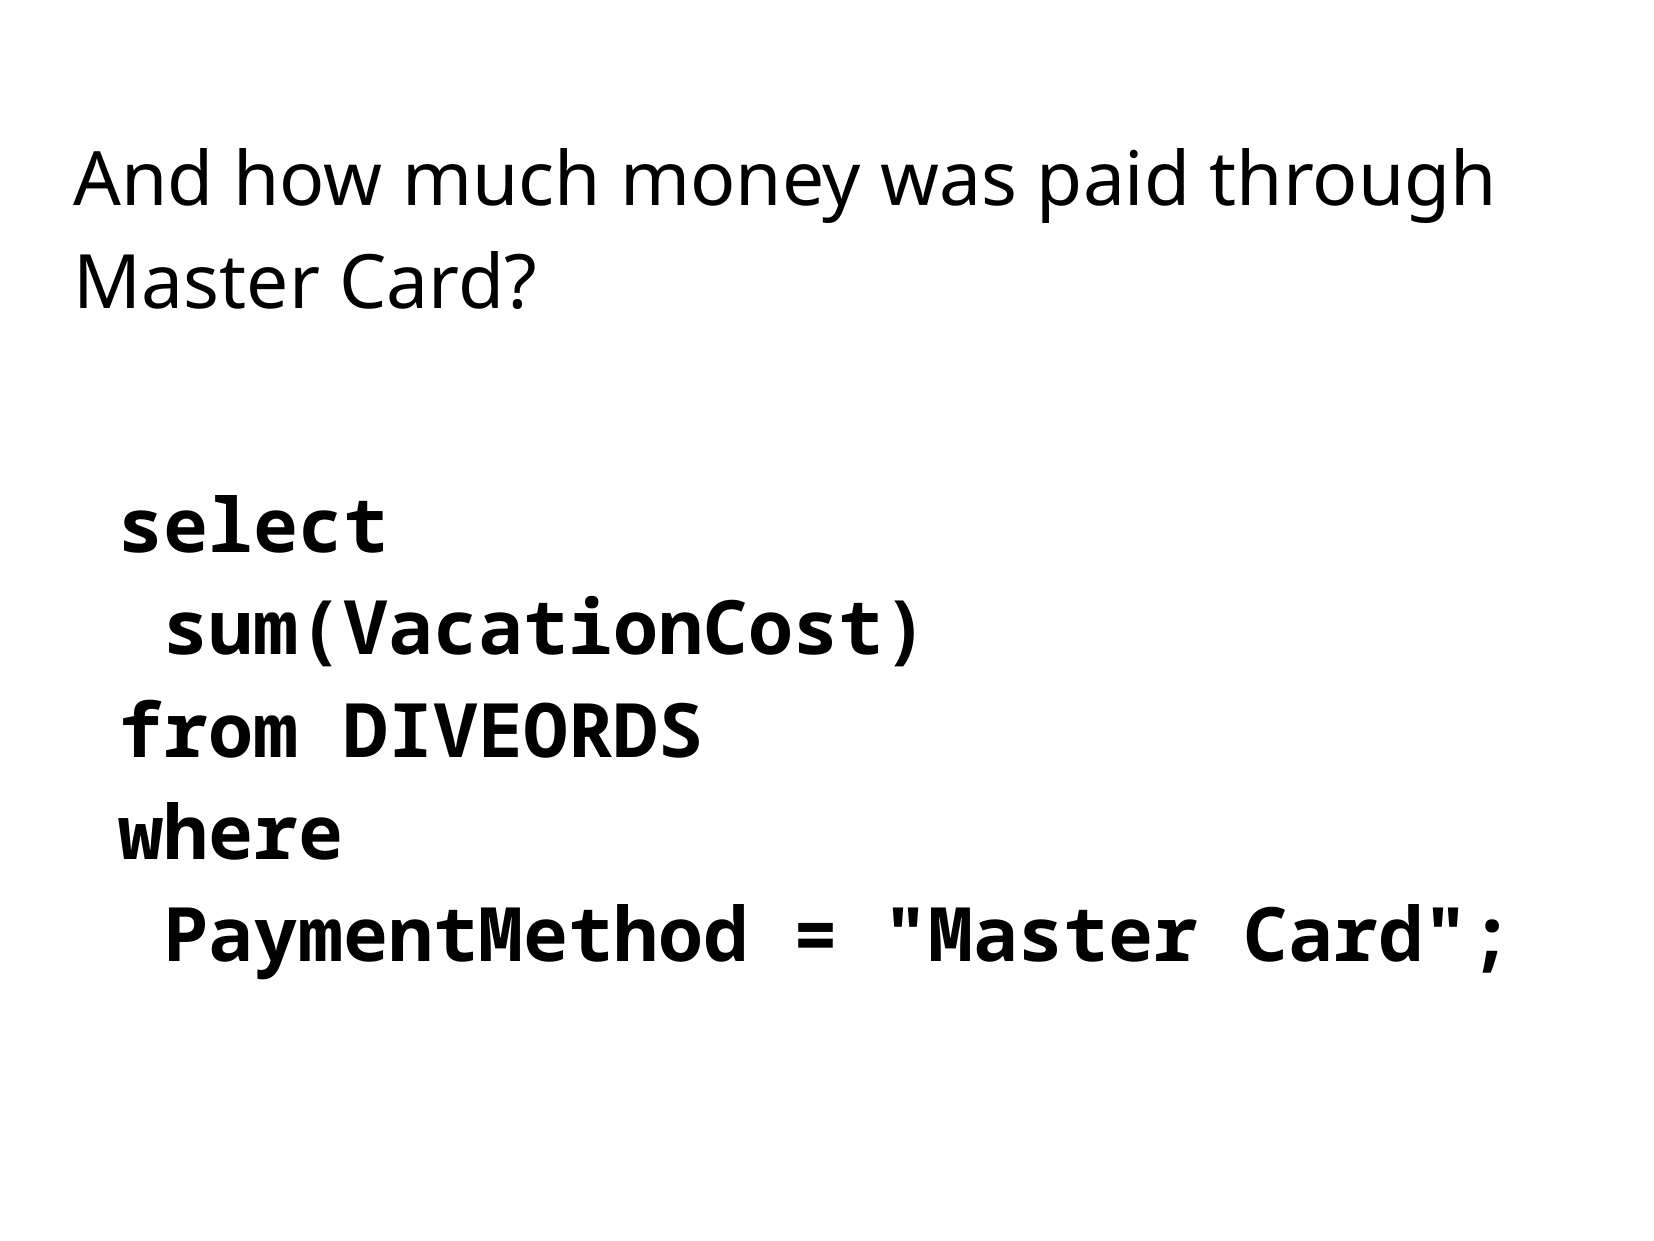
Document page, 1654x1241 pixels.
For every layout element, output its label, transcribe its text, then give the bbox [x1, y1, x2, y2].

subtitle select sum(VacationCost) from DIVEORDS where PaymentMethod = "Master Card"; [118, 472, 1654, 1123]
text_box And how much money was paid through Master Card? [59, 118, 1565, 316]
